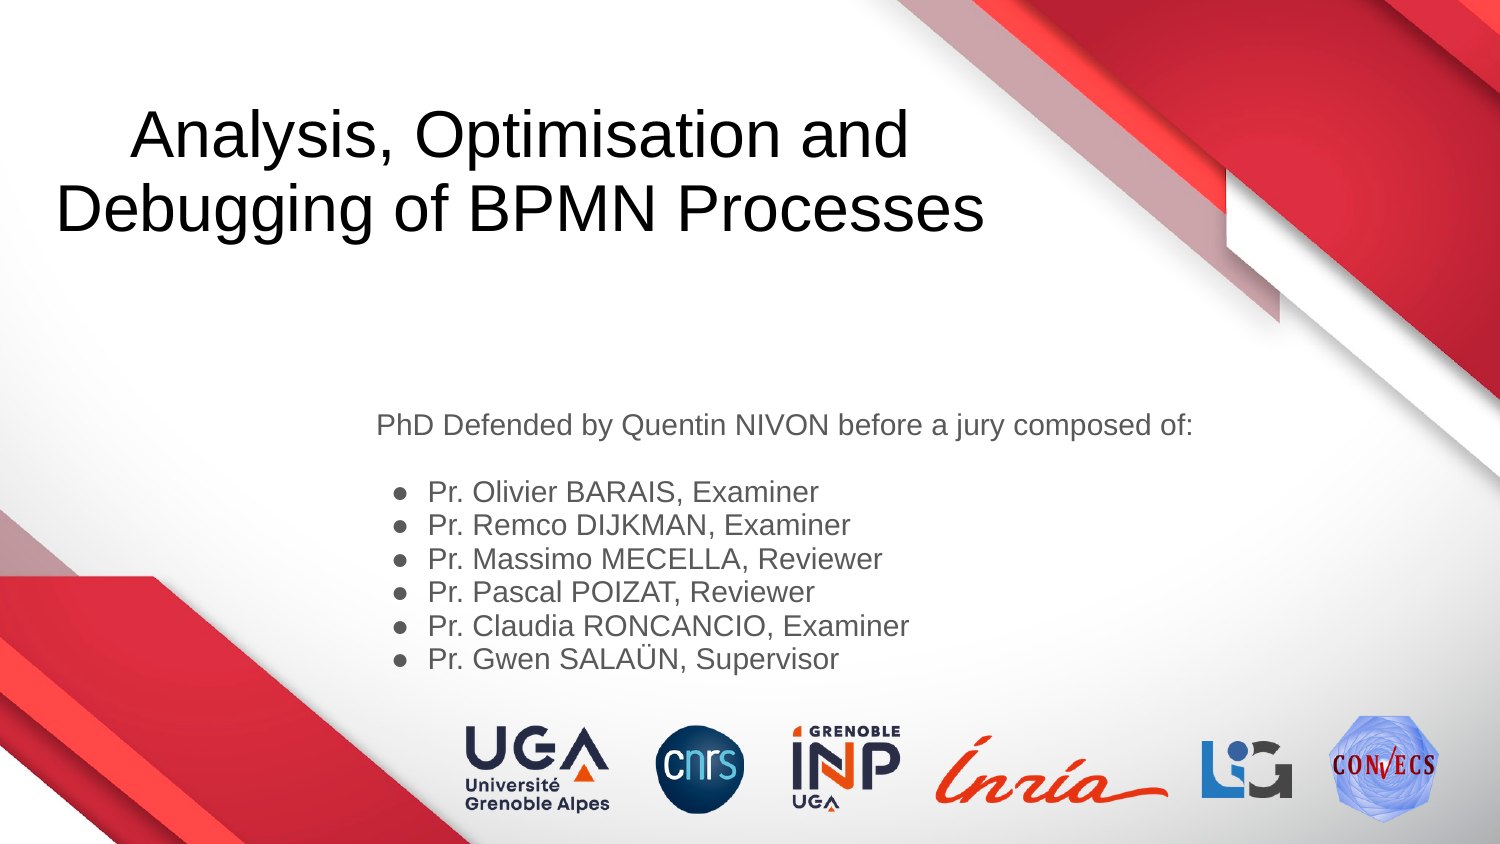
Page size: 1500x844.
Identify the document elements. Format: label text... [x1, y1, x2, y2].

subtitle PhD Defended by Quentin NIVON before a jury composed of: Pr. Olivier BARAIS, Examiner Pr. Remco DIJKMAN, Examiner Pr. Massimo MECELLA, Reviewer Pr. Pascal POIZAT, Reviewer Pr. Claudia RONCANCIO, Examiner Pr. Gwen SALAÜN, Supervisor [360, 393, 1259, 697]
title Analysis, Optimisation and Debugging of BPMN Processes [0, 24, 1084, 318]
picture [0, 0, 1500, 844]
